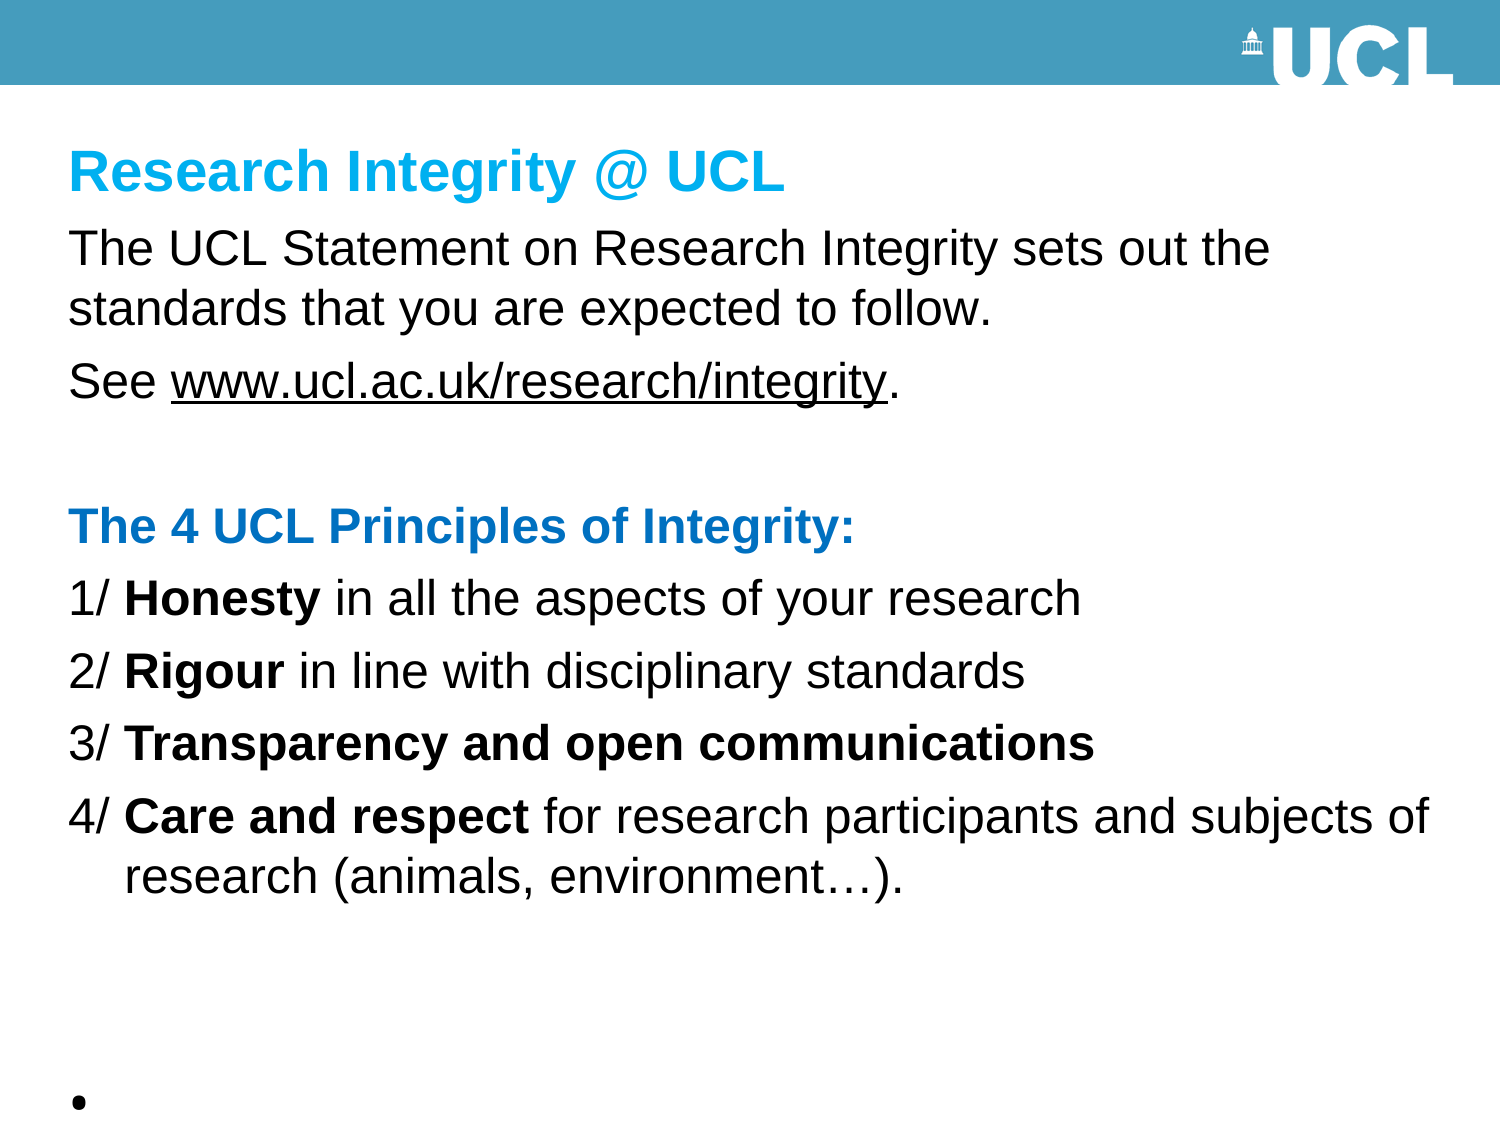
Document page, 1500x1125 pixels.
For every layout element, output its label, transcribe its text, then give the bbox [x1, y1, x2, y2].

text_box Research Integrity @ UCL The UCL Statement on Research Integrity sets out the standards that you are expected to follow. See www.ucl.ac.uk/research/integrity. The 4 UCL Principles of Integrity: 1/ Honesty in all the aspects of your research 2/ Rigour in line with disciplinary standards 3/ Transparency and open communications 4/ Care and respect for research participants and subjects of research (animals, environment…). [53, 125, 1446, 1083]
